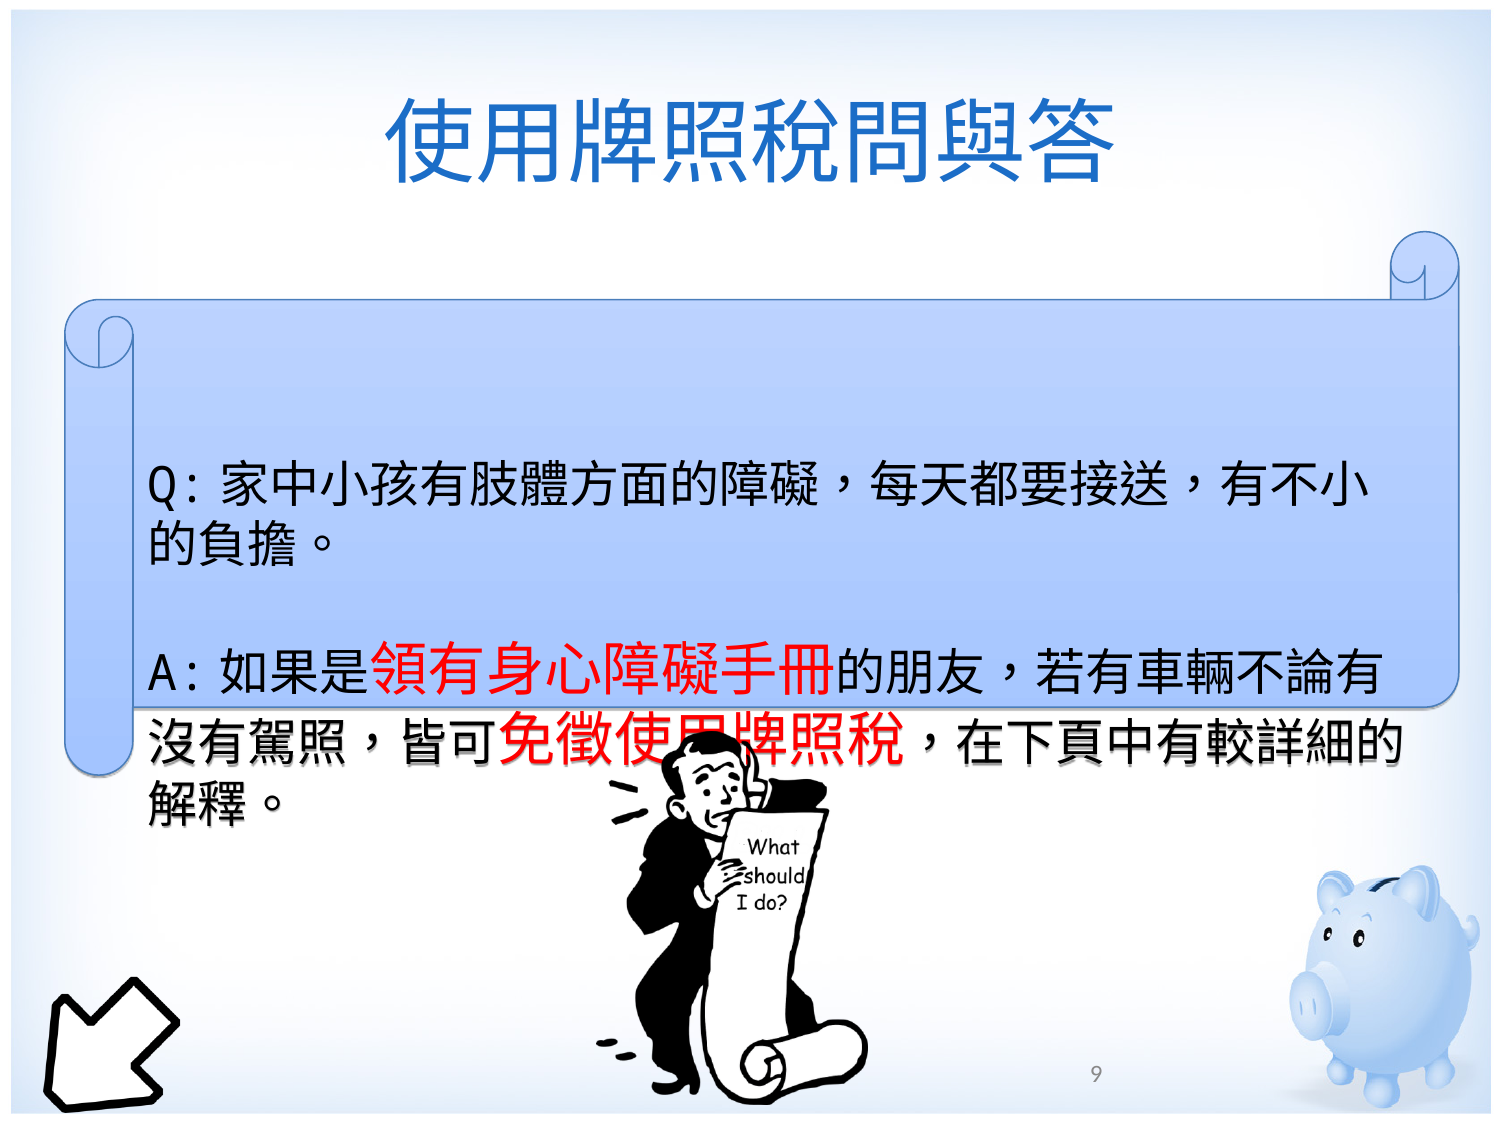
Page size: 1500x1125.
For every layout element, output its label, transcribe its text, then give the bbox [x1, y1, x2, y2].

list 123 [685, 719, 699, 729]
title 使用牌照稅問與答 [76, 45, 1426, 233]
list 123 [704, 719, 719, 729]
picture [596, 731, 868, 1105]
text_box Q:家中小孩有肢體方面的障礙，每天都要接送，有不小的負擔。 A:如果是領有身心障礙手冊的朋友，若有車輛不論有沒有駕照，皆可免徵使用牌照稅，在下頁中有較詳細的解釋。 [64, 231, 1459, 776]
picture [43, 975, 181, 1113]
text_box 9 [1074, 1042, 1426, 1103]
list 123 [878, 731, 893, 740]
list 123 [76, 708, 1426, 1005]
list 123 [798, 717, 806, 728]
list 123 [76, 262, 1390, 307]
